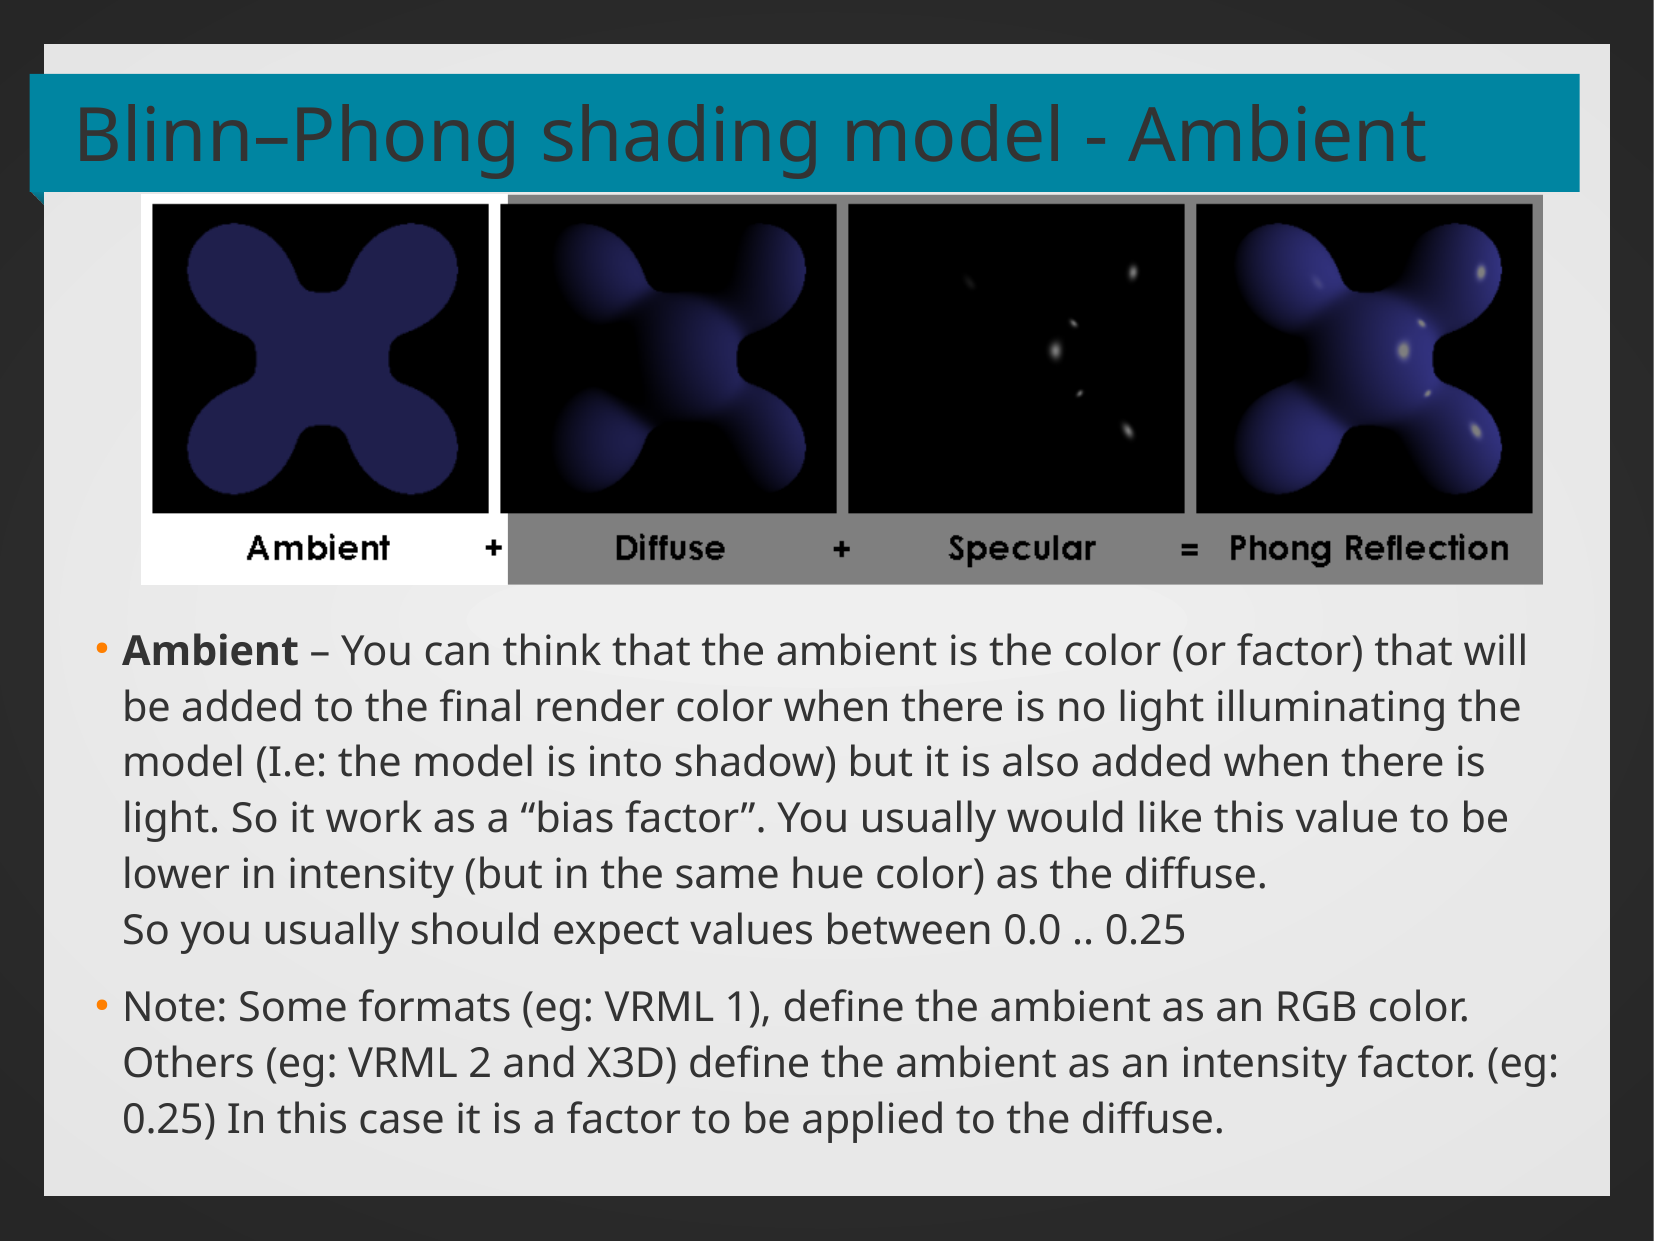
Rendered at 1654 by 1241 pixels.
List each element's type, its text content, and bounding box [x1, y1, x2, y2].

picture [141, 194, 507, 585]
title Blinn–Phong shading model - Ambient [73, 73, 1565, 192]
text_box [507, 194, 1543, 585]
list Ambient – You can think that the ambient is the color (or factor) that will be added to the final render color when there is no light illuminating the model (I.e: the model is into shadow) but it is also added when there is light. So it work as a “bias factor”. You usually would like this value to be lower in intensity (but in the same hue color) as the diffuse. So you usually should expect values between 0.0 .. 0.25 Note: Some formats (eg: VRML 1), define the ambient as an RGB color. Others (eg: VRML 2 and X3D) define the ambient as an intensity factor. (eg: 0.25) In this case it is a factor to be applied to the diffuse. [73, 236, 1580, 1167]
